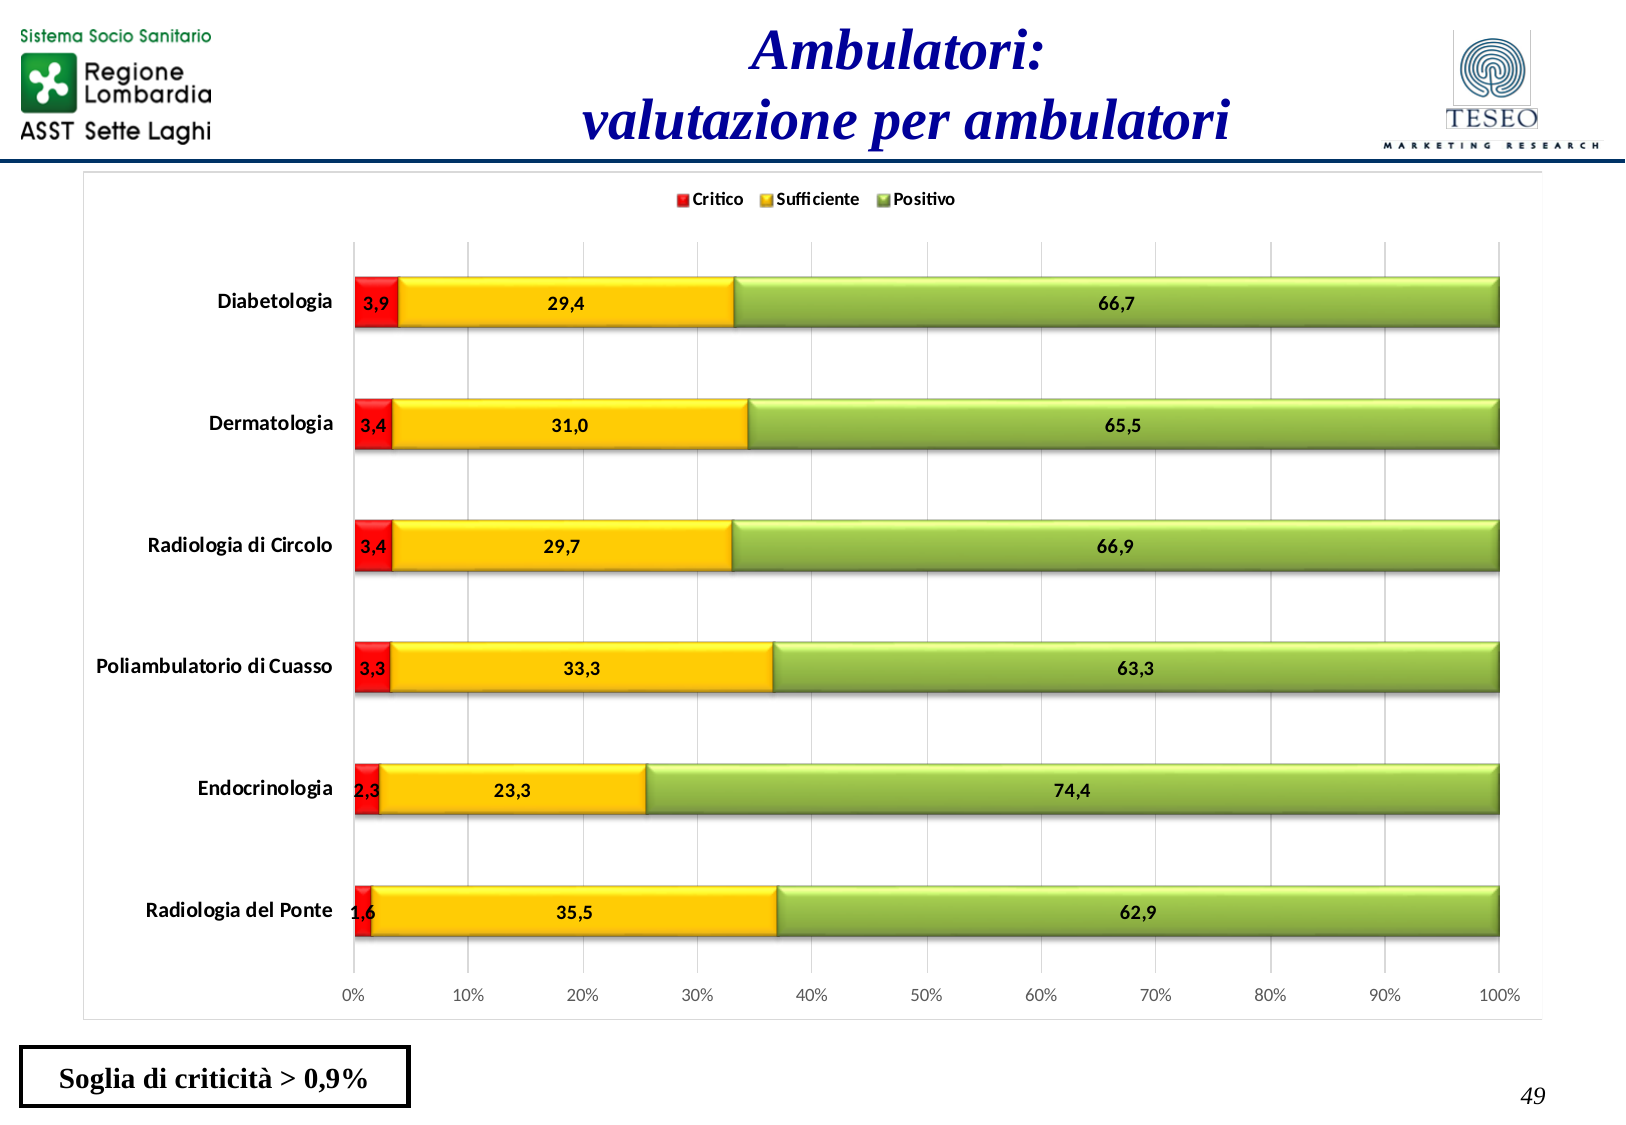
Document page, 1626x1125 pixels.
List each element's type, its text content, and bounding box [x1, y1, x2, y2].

text_box Soglia di criticità > 0,9% [21, 1046, 409, 1106]
picture [1381, 30, 1604, 149]
picture [21, 26, 211, 148]
picture [82, 171, 1543, 1020]
text_box Ambulatori: valutazione per ambulatori [363, 19, 1451, 144]
